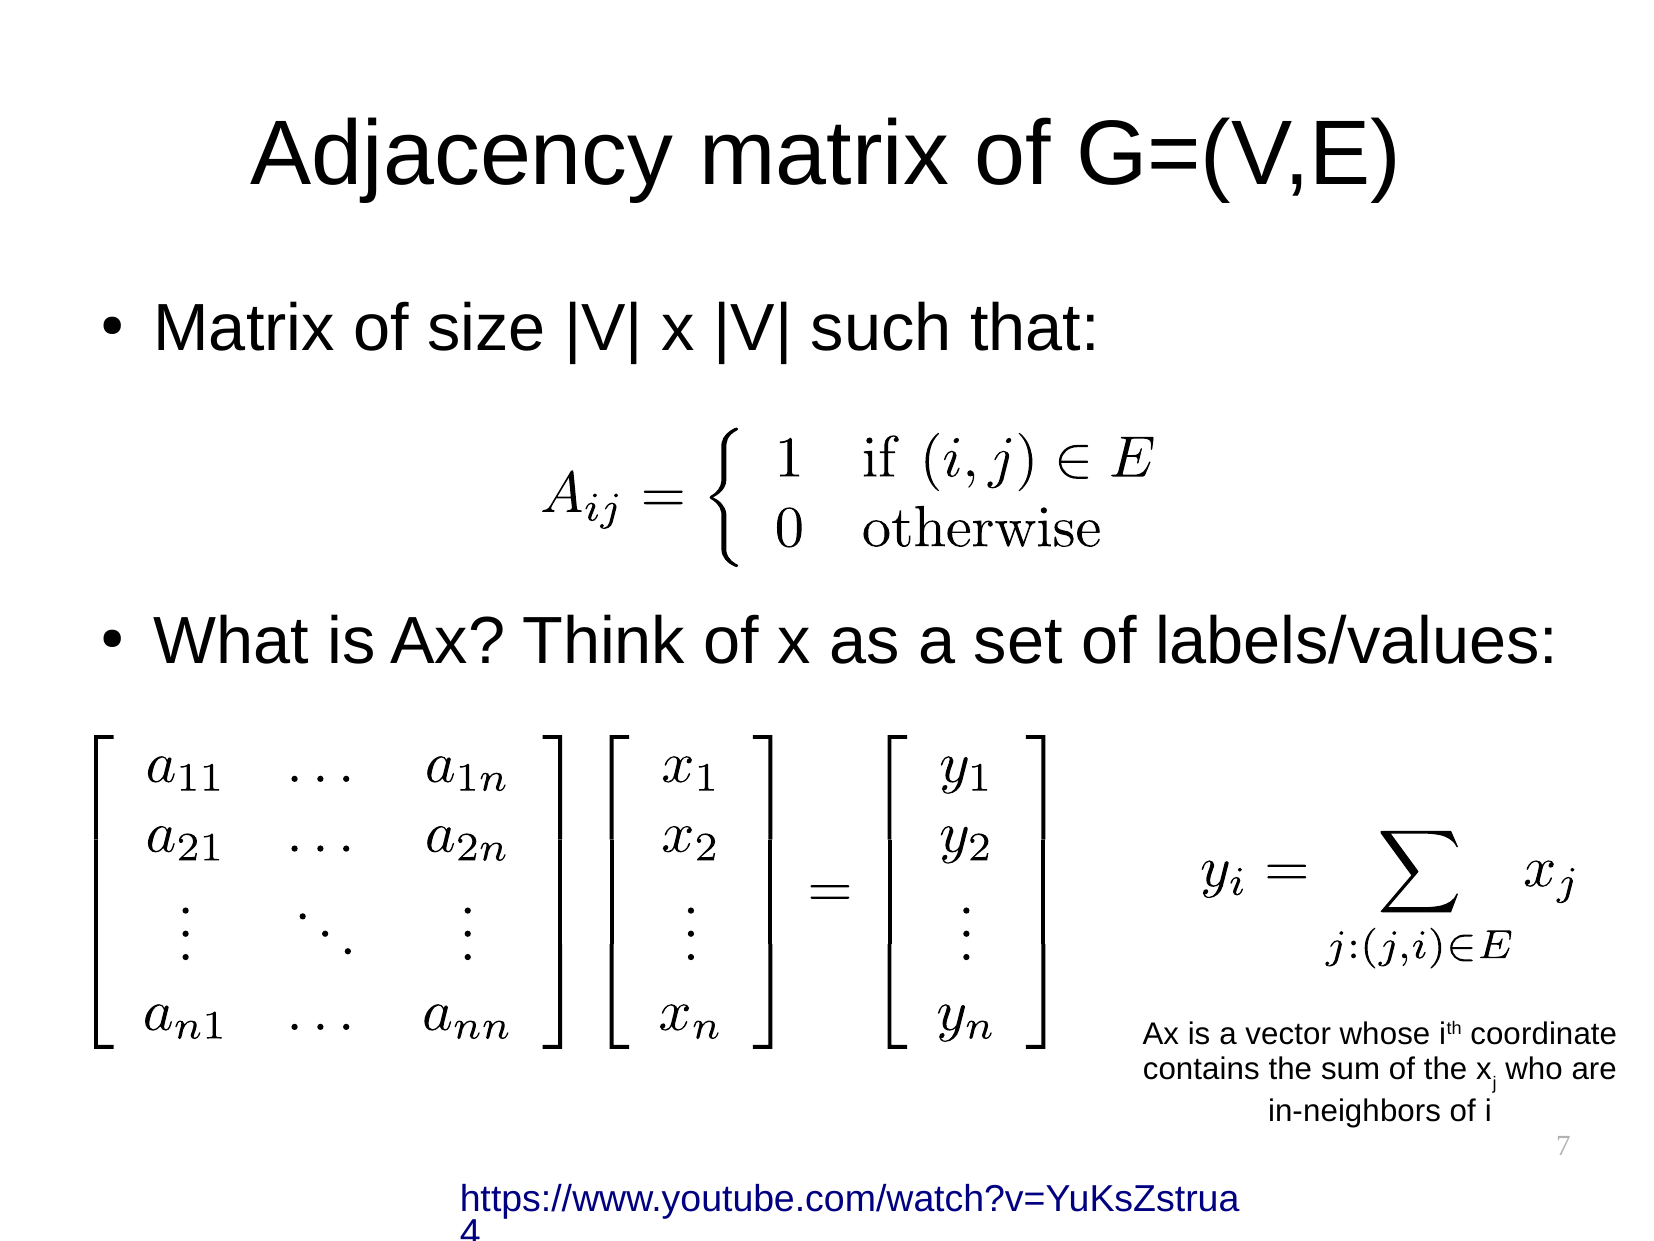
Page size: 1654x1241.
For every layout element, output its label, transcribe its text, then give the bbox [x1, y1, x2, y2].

list Matrix of size |V| x |V| such that: What is Ax? Think of x as a set of labels/values: [82, 290, 1571, 1010]
title Adjacency matrix of G=(V,E) [82, 49, 1571, 257]
text_box Ax is a vector whose ith coordinate contains the sum of the xj who are in-neighbors of i [1125, 1009, 1636, 1138]
text_box [75, 735, 1065, 1049]
text_box [1200, 825, 1579, 969]
text_box https://www.youtube.com/watch?v=YuKsZstrua4 [445, 1170, 1276, 1227]
